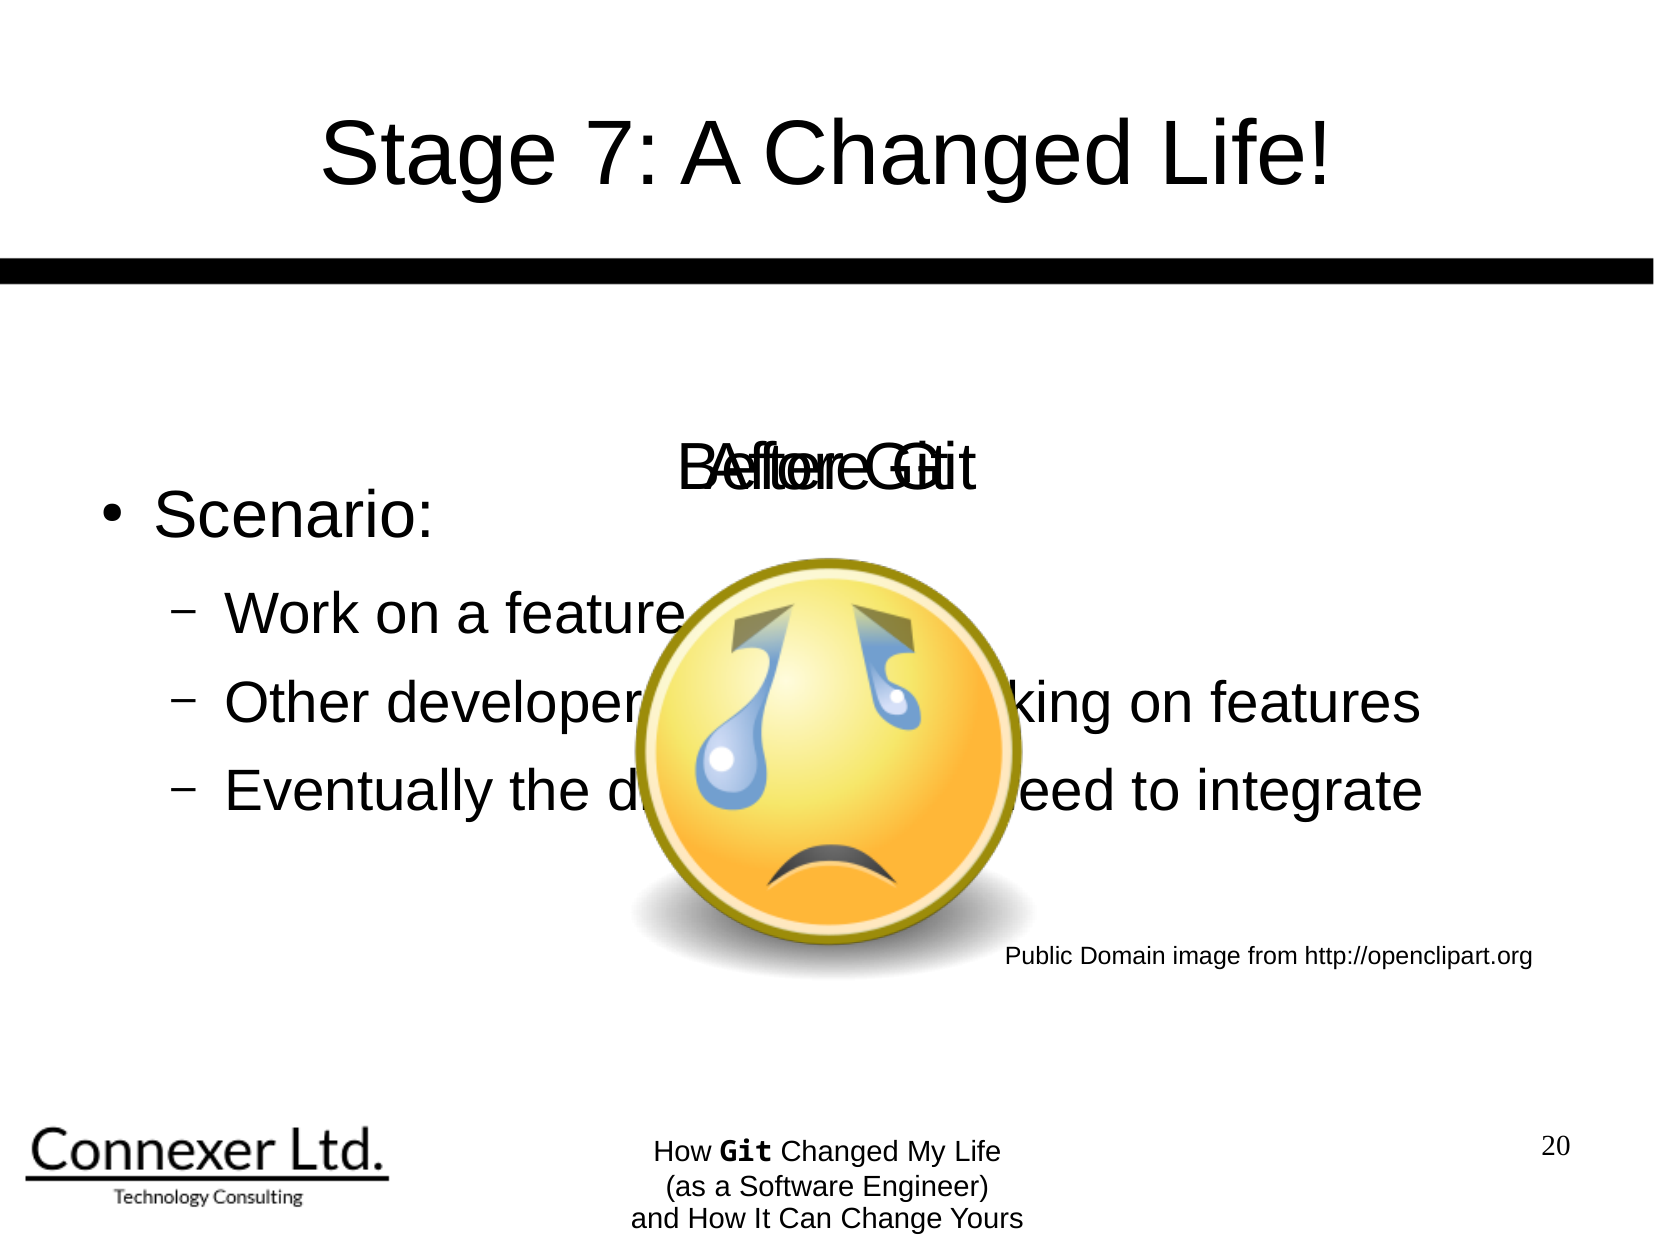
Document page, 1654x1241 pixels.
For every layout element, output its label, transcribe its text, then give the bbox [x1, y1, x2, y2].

title Stage 7: A Changed Life! [82, 49, 1571, 257]
list Scenario: Work on a feature Other developers are also working on features Eventually the different tasks need to integrate [82, 290, 1538, 1010]
text_box Public Domain image from http://openclipart.org [990, 934, 1561, 1006]
picture [0, 0, 1654, 1241]
